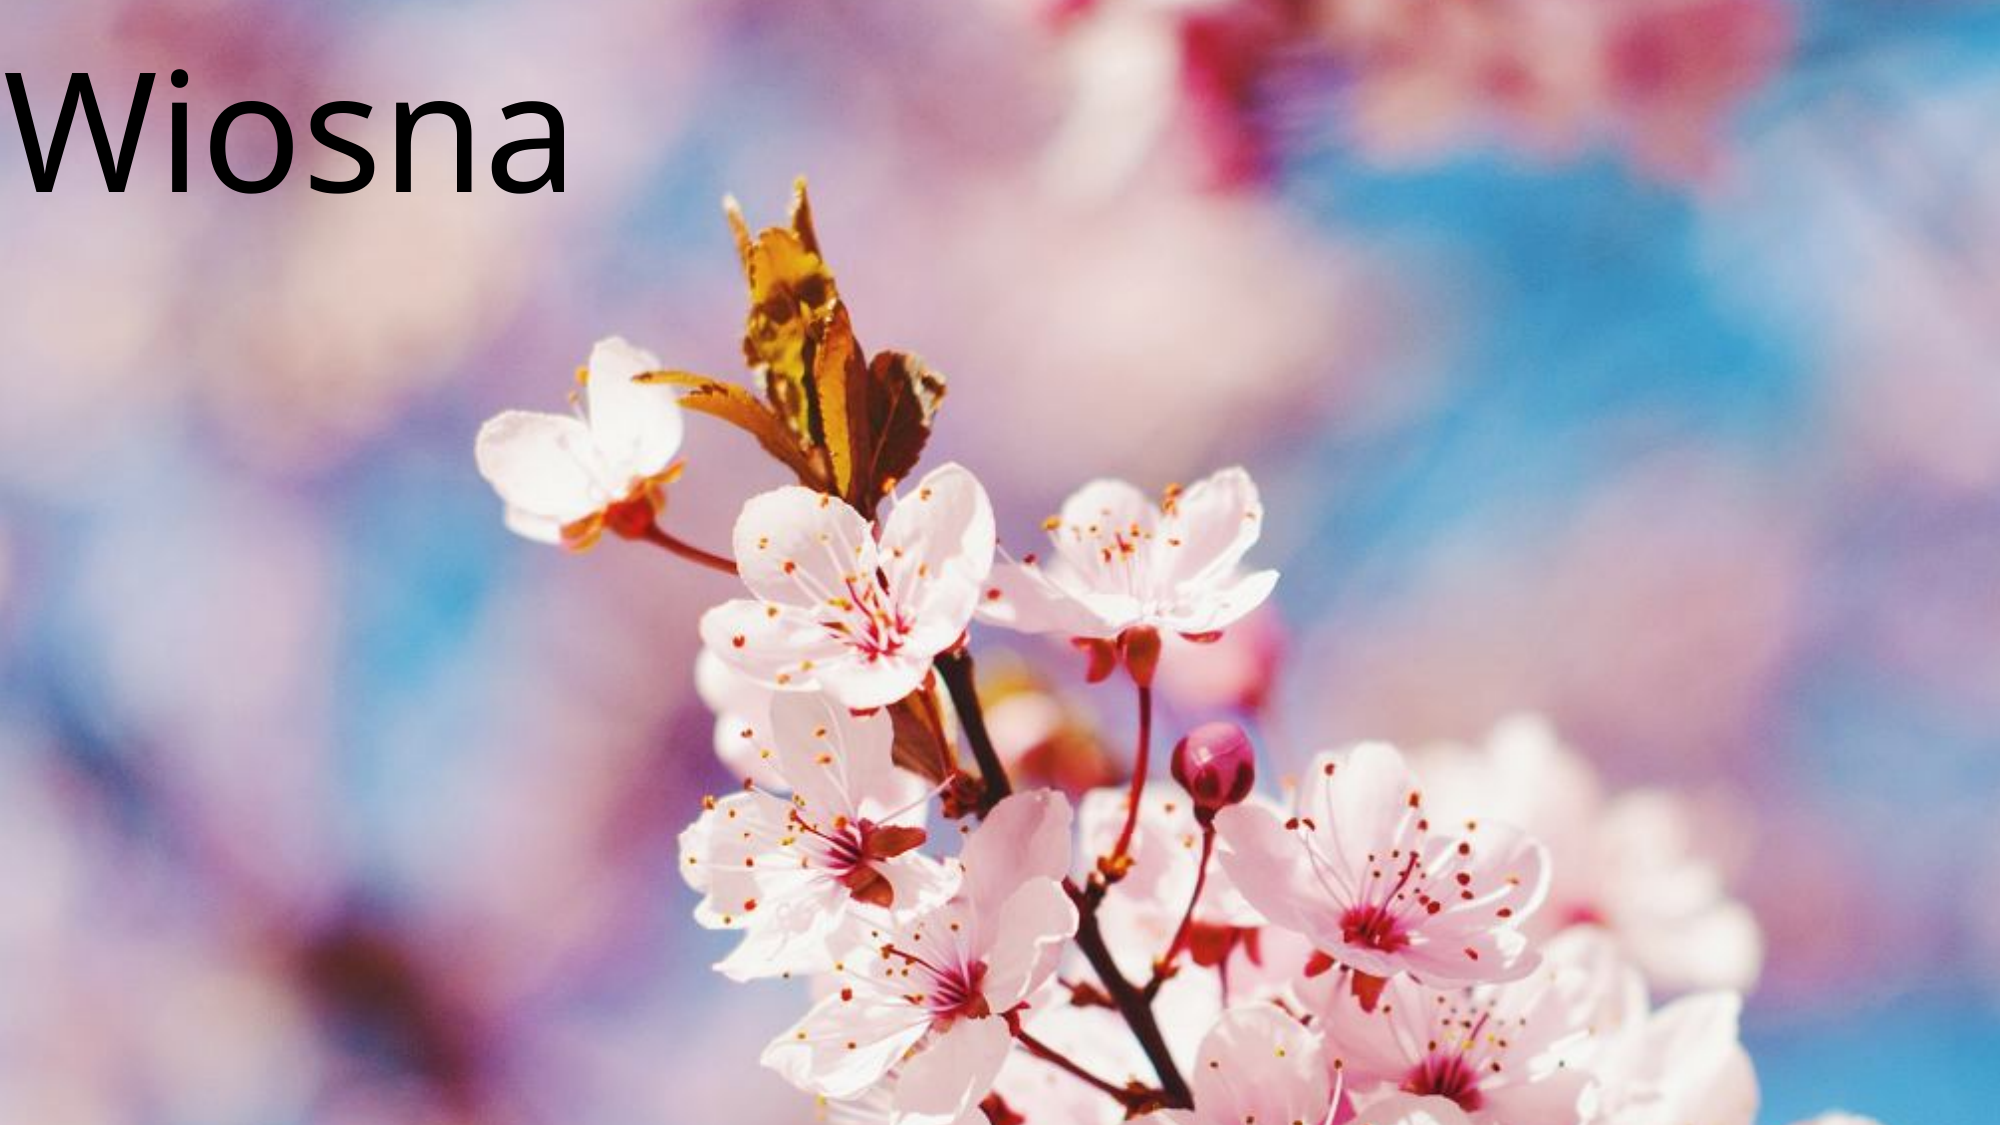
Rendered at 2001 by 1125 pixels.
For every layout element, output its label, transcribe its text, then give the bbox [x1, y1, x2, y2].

picture [0, 0, 2000, 1125]
text_box Wiosna [0, 18, 676, 236]
